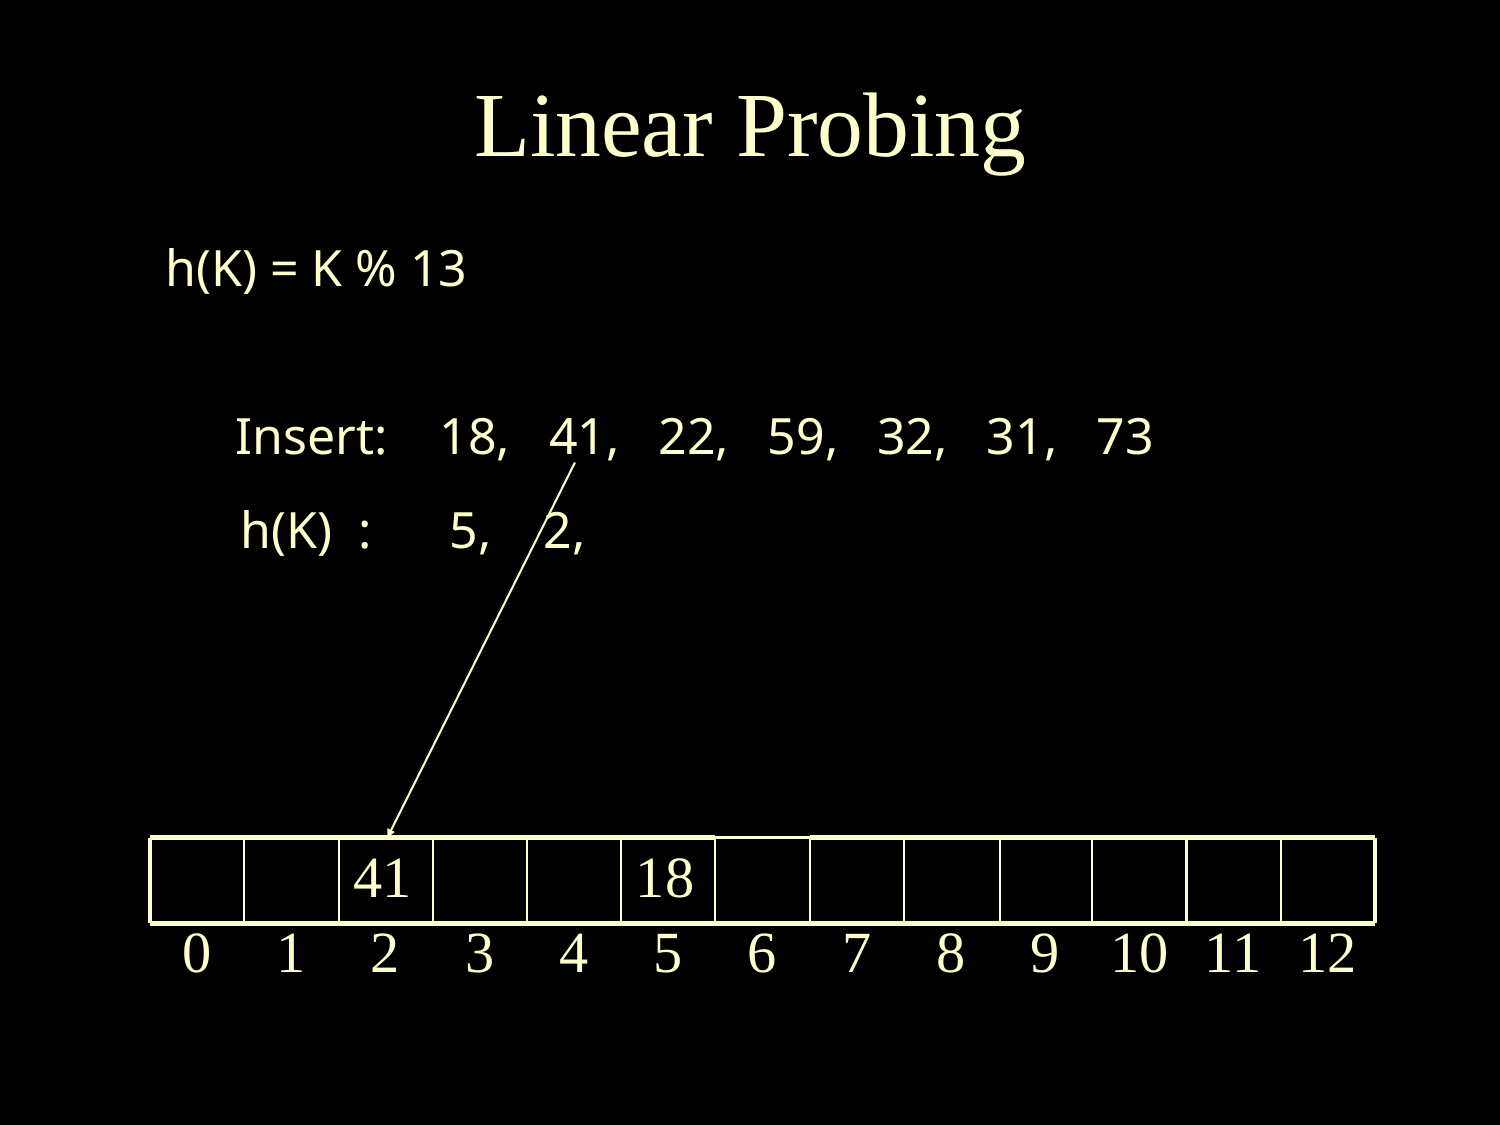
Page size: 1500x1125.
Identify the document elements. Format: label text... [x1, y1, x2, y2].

title Linear Probing [22, 62, 1480, 188]
text_box 41 [340, 840, 432, 912]
text_box h(K) : 5, 2, [225, 487, 561, 572]
text_box 9 [998, 912, 1093, 998]
text_box h(K) : 5, 2, [522, 487, 653, 572]
text_box 0 [150, 912, 245, 998]
text_box 6 [716, 912, 810, 998]
text_box 1 [245, 912, 339, 998]
text_box 10 [1093, 912, 1187, 998]
text_box 4 [527, 912, 622, 998]
text_box 7 [810, 912, 904, 998]
text_box 5 [622, 912, 716, 998]
text_box 18 [622, 840, 714, 912]
text_box 2 [339, 912, 433, 998]
text_box 12 [1281, 912, 1375, 998]
text_box h(K) = K % 13 [150, 224, 483, 309]
text_box Insert: 18, 41, 22, 59, 32, 31, 73 [220, 392, 1169, 477]
text_box 3 [433, 912, 527, 998]
text_box 11 [1187, 912, 1281, 998]
text_box 8 [904, 912, 998, 998]
